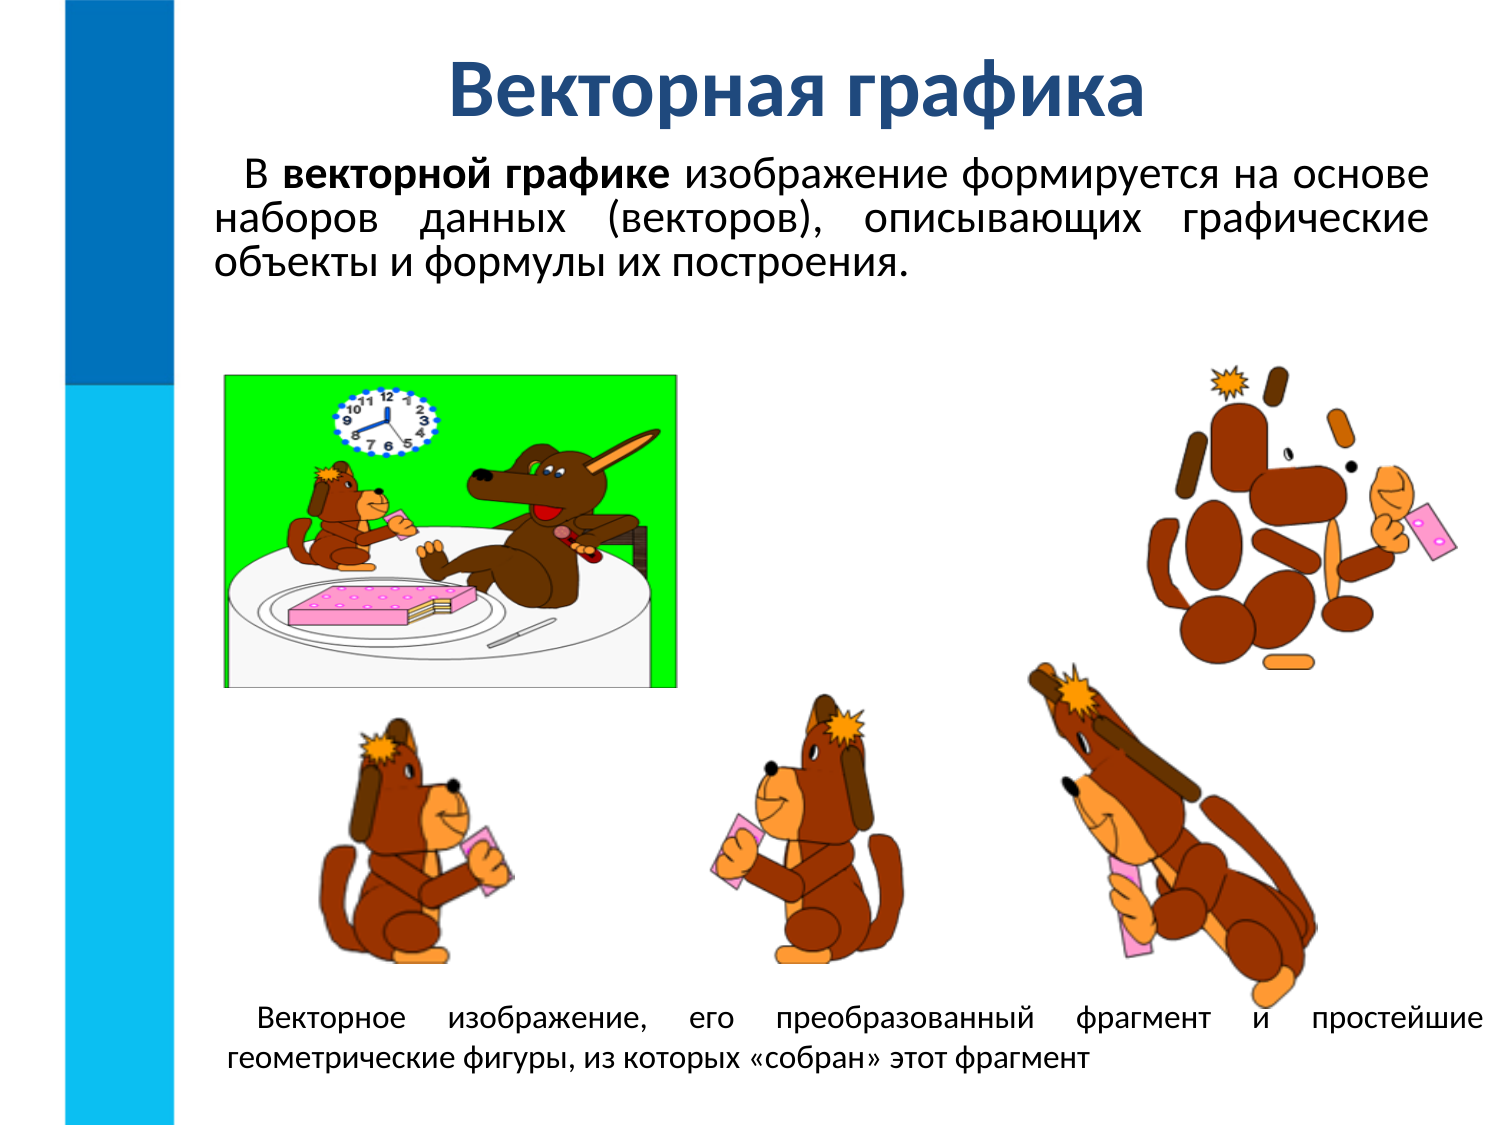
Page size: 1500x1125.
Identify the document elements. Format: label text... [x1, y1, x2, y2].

text_box Векторное изображение, его преобразованный фрагмент и простейшие геометрические фигуры, из которых «собран» этот фрагмент [212, 987, 1500, 1084]
text_box В векторной графике изображение формируется на основе наборов данных (векторов), описывающих графические объекты и формулы их построения. [199, 145, 1446, 294]
text_box Векторная графика [171, 30, 1426, 135]
picture [0, 0, 1500, 1125]
